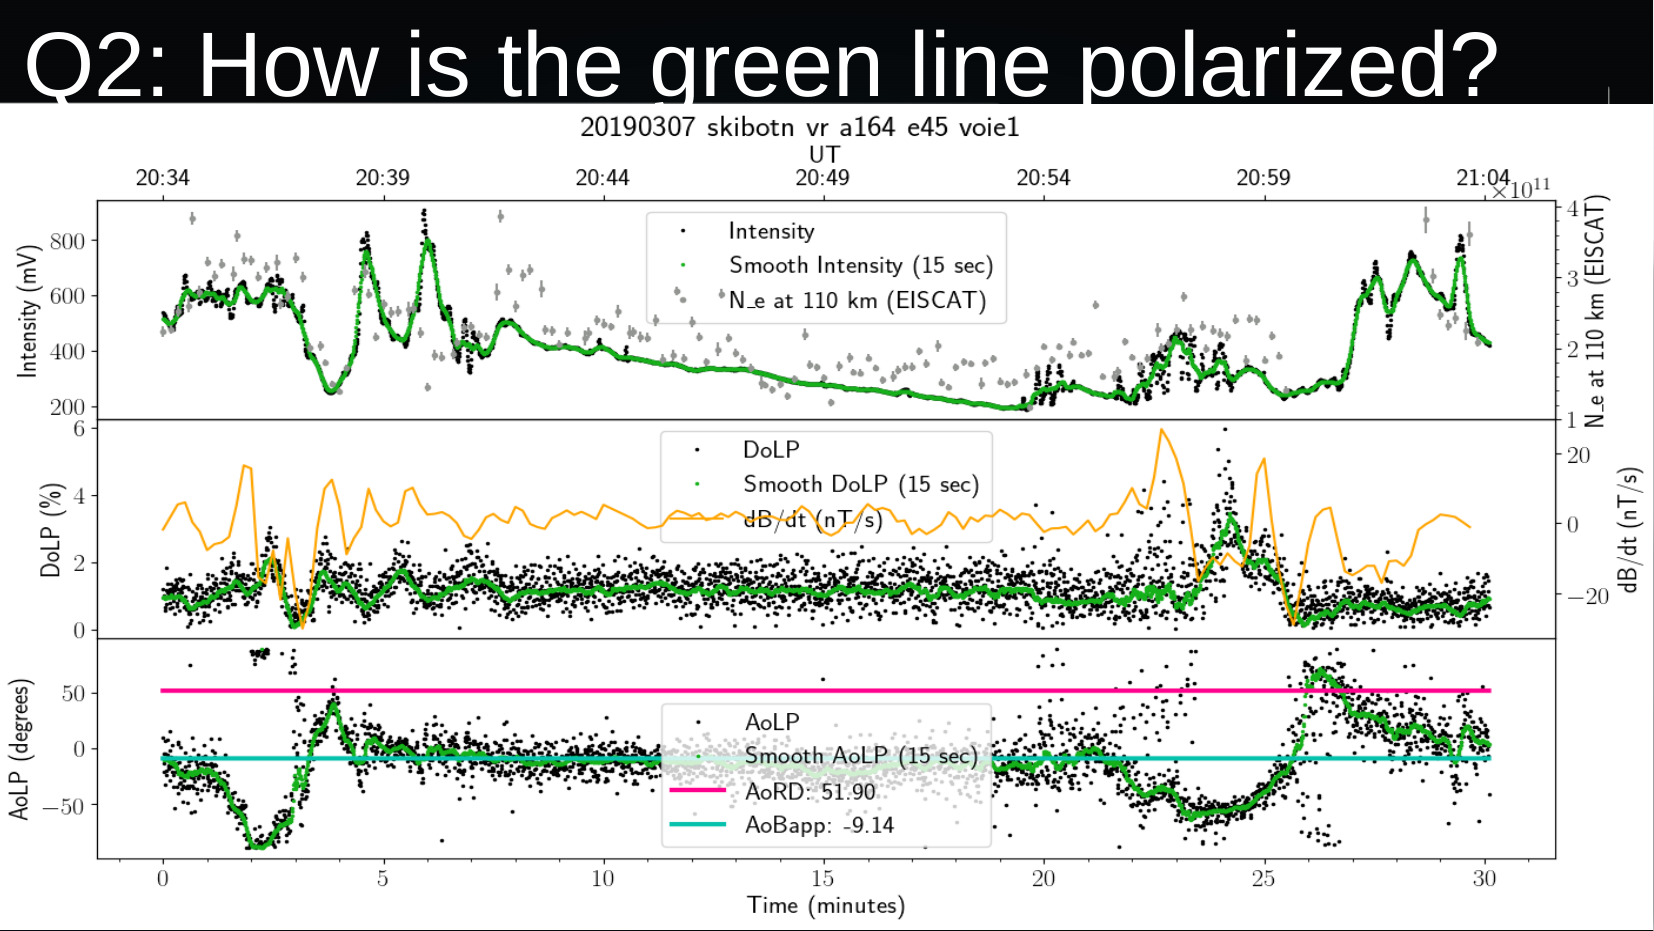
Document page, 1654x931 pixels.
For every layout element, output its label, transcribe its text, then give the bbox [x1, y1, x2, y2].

picture [0, 0, 1654, 931]
title Q2: How is the green line polarized? [23, 11, 1589, 104]
